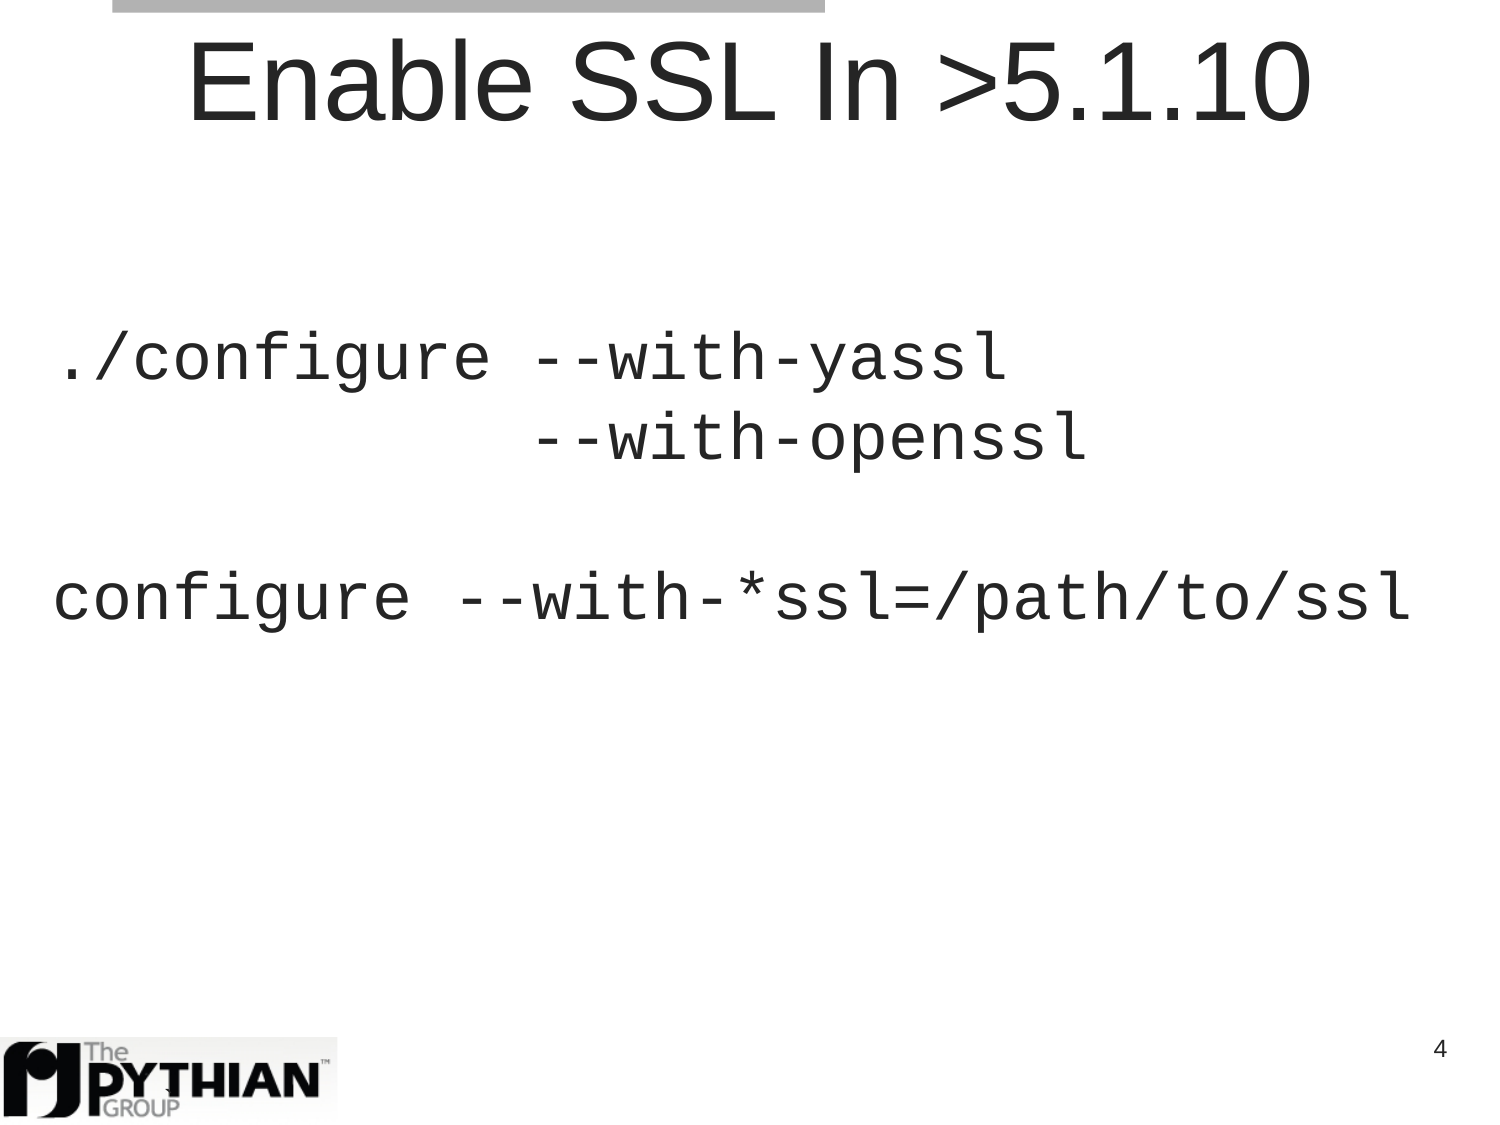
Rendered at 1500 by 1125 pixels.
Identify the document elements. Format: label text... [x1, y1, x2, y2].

text_box <number> [1112, 1024, 1463, 1103]
text_box ./configure --with-yassl --with-openssl configure --with-*ssl=/path/to/ssl [37, 224, 1500, 1013]
picture [0, 1037, 338, 1125]
text_box Enable SSL In >5.1.10 [0, 0, 1500, 151]
